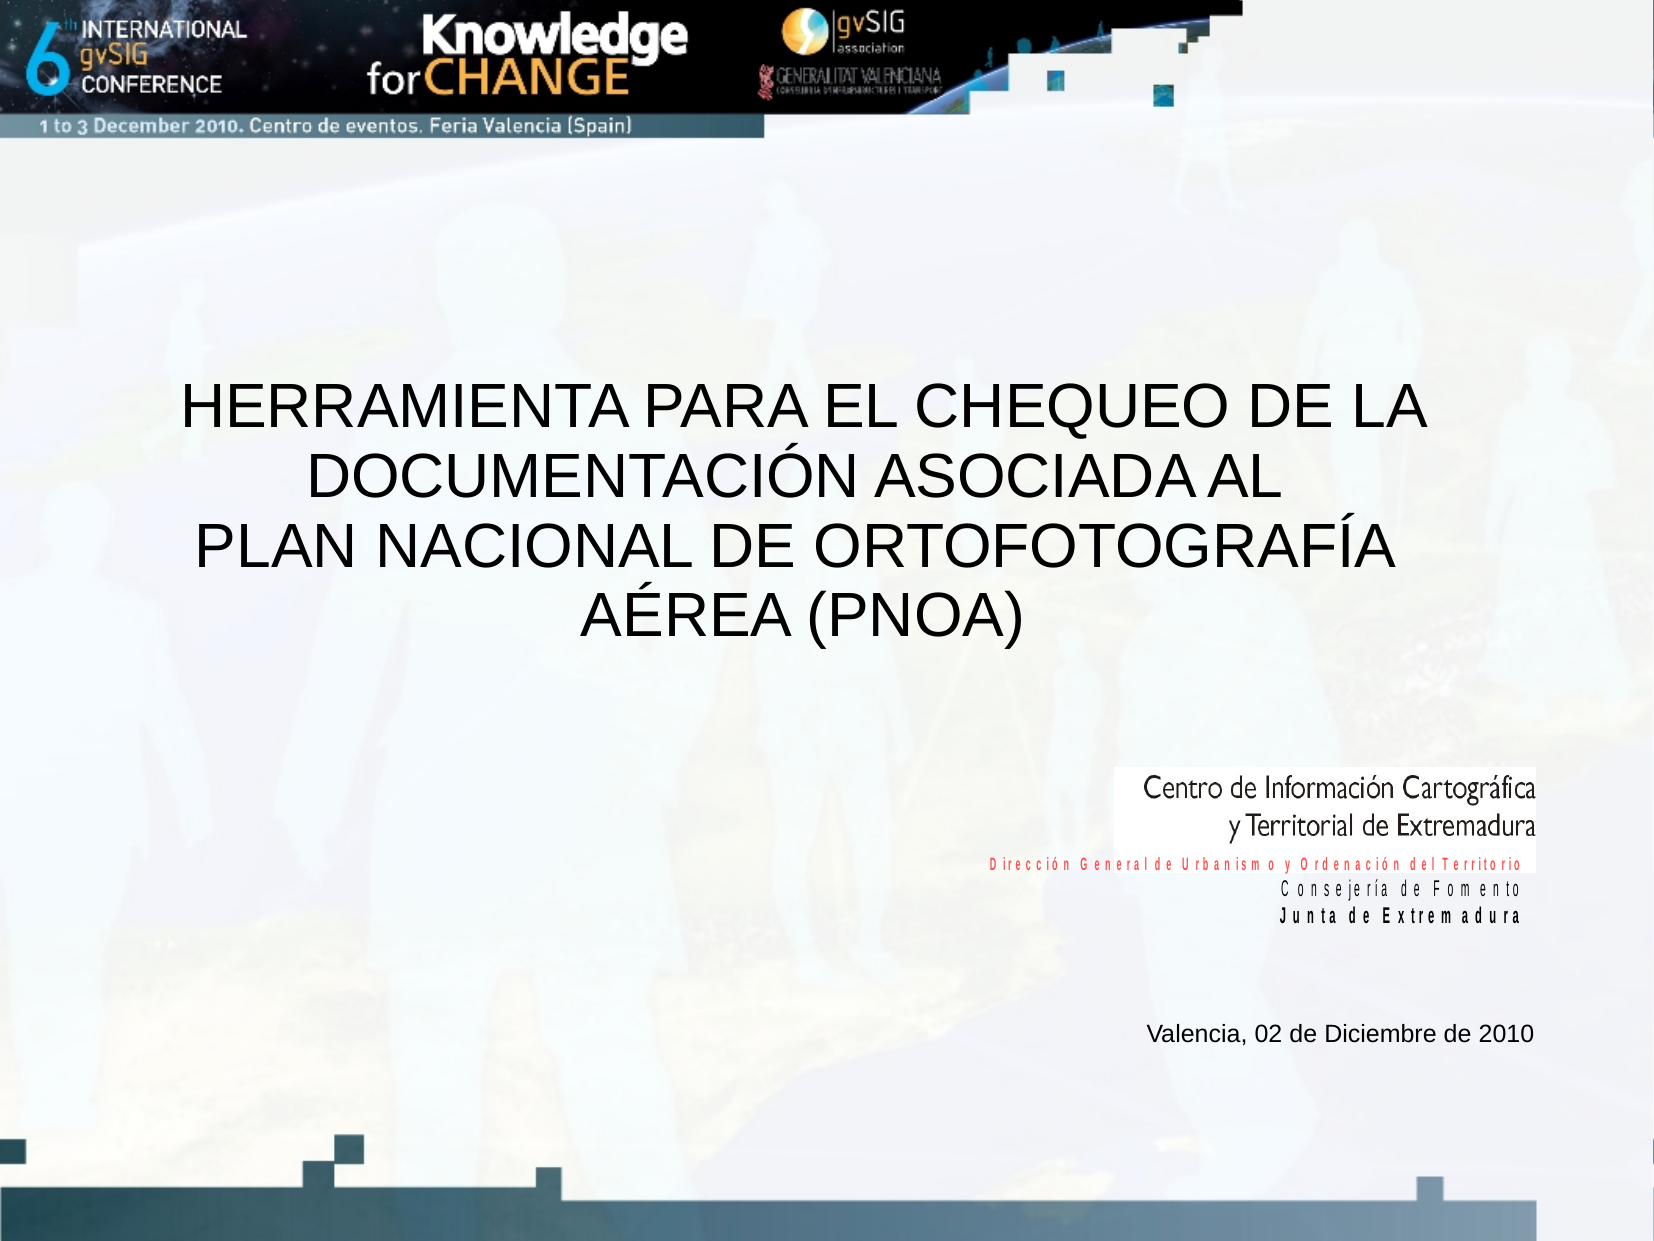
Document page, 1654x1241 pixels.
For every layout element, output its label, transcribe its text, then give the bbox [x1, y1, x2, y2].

title Valencia, 02 de Diciembre de 2010 [797, 974, 1536, 1093]
title HERRAMIENTA PARA EL CHEQUEO DE LA DOCUMENTACIÓN ASOCIADA AL PLAN NACIONAL DE ORTOFOTOGRAFÍA AÉREA (PNOA) [59, 371, 1548, 650]
picture [0, 0, 1654, 1241]
